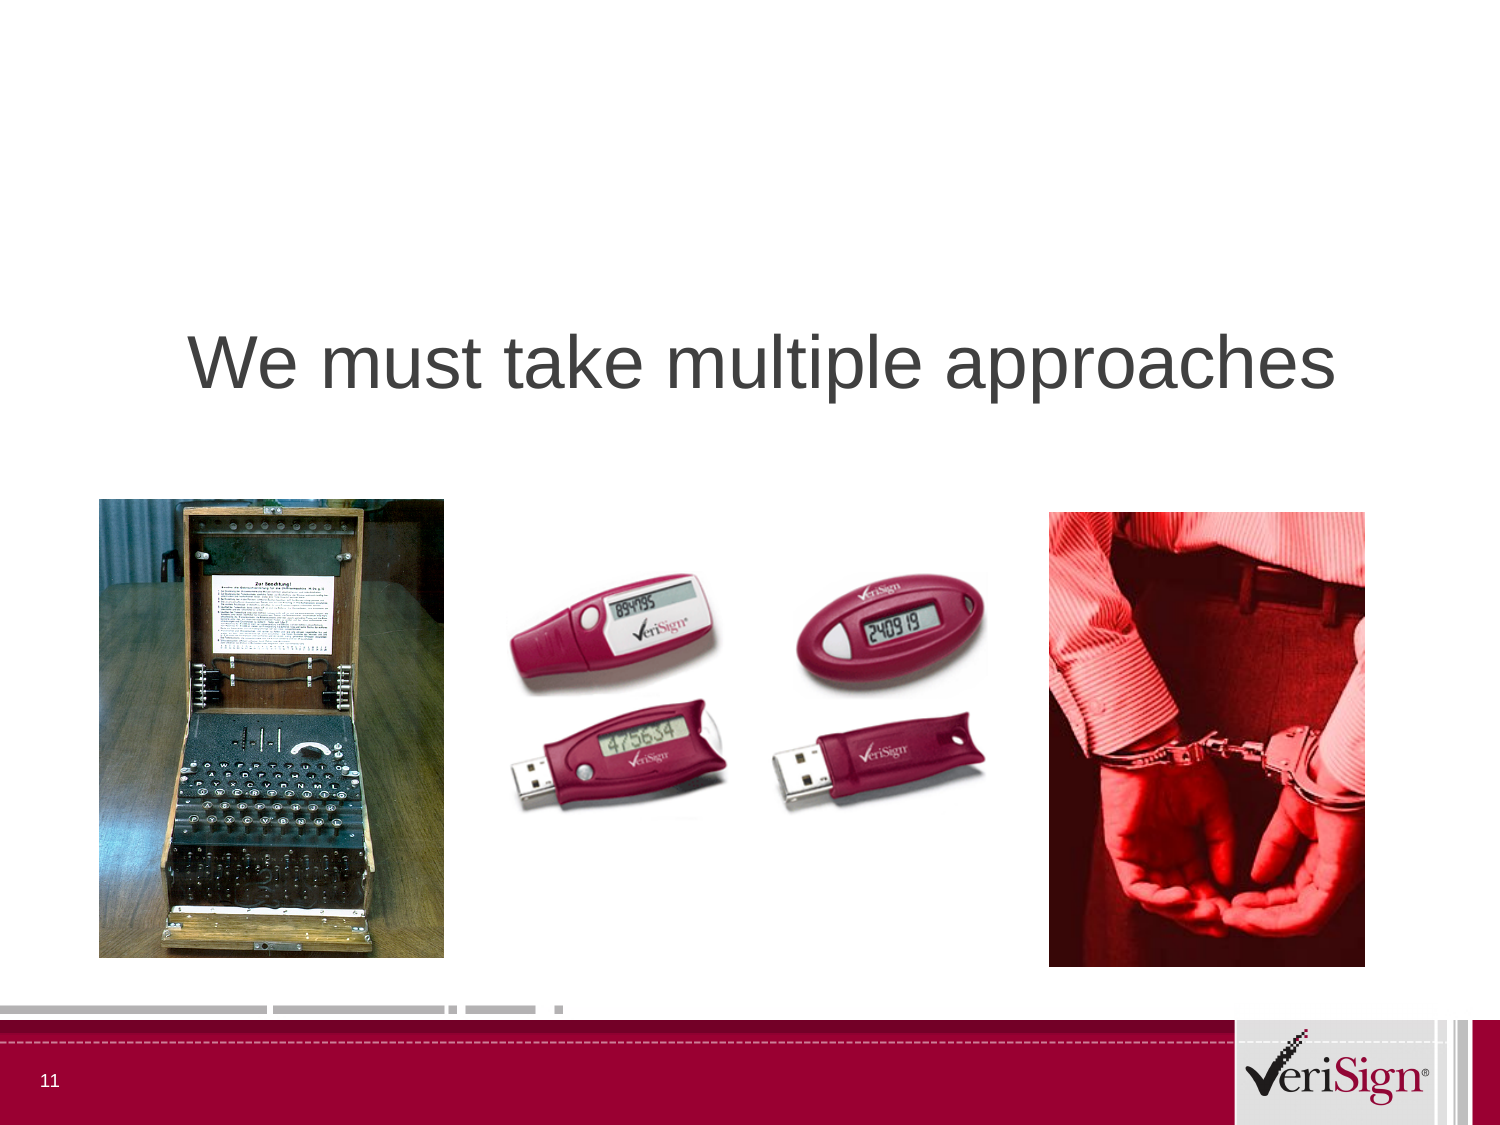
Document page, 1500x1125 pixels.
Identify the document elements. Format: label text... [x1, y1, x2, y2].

picture [506, 570, 988, 826]
picture [99, 499, 444, 958]
picture [1049, 512, 1365, 967]
title We must take multiple approaches [87, 274, 1438, 451]
